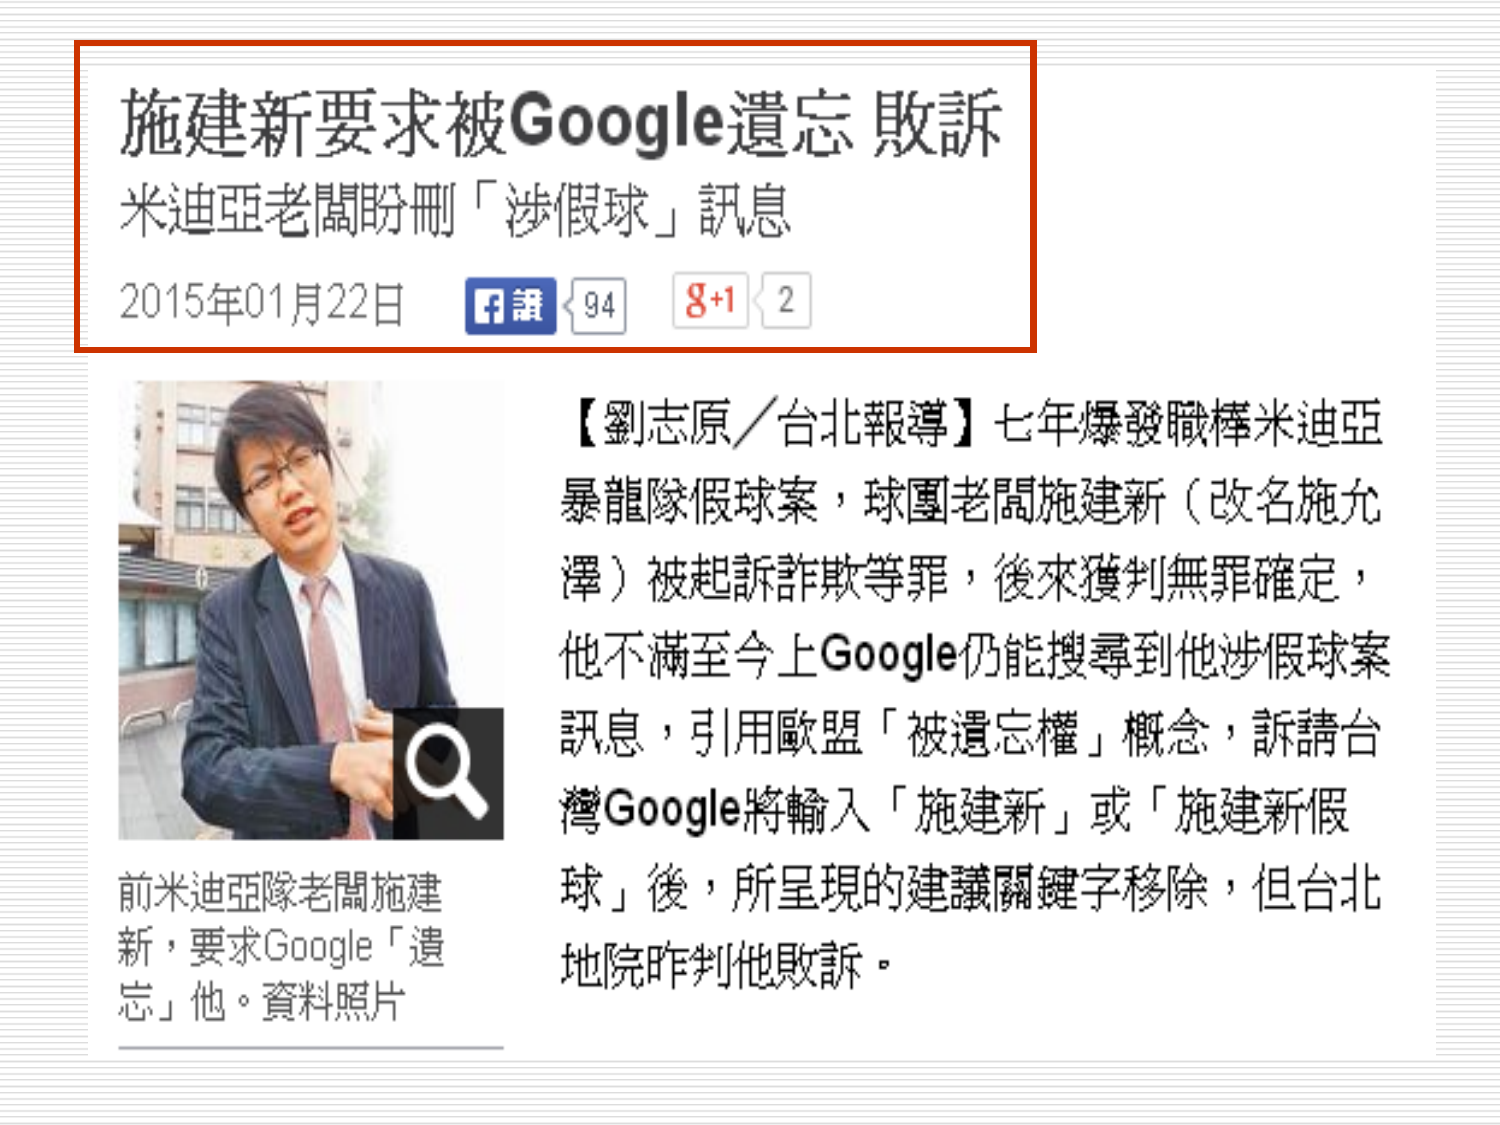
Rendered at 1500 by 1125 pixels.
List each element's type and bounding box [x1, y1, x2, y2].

picture [88, 66, 1030, 347]
picture [88, 66, 1436, 1059]
text_box [1074, 1059, 1400, 1103]
